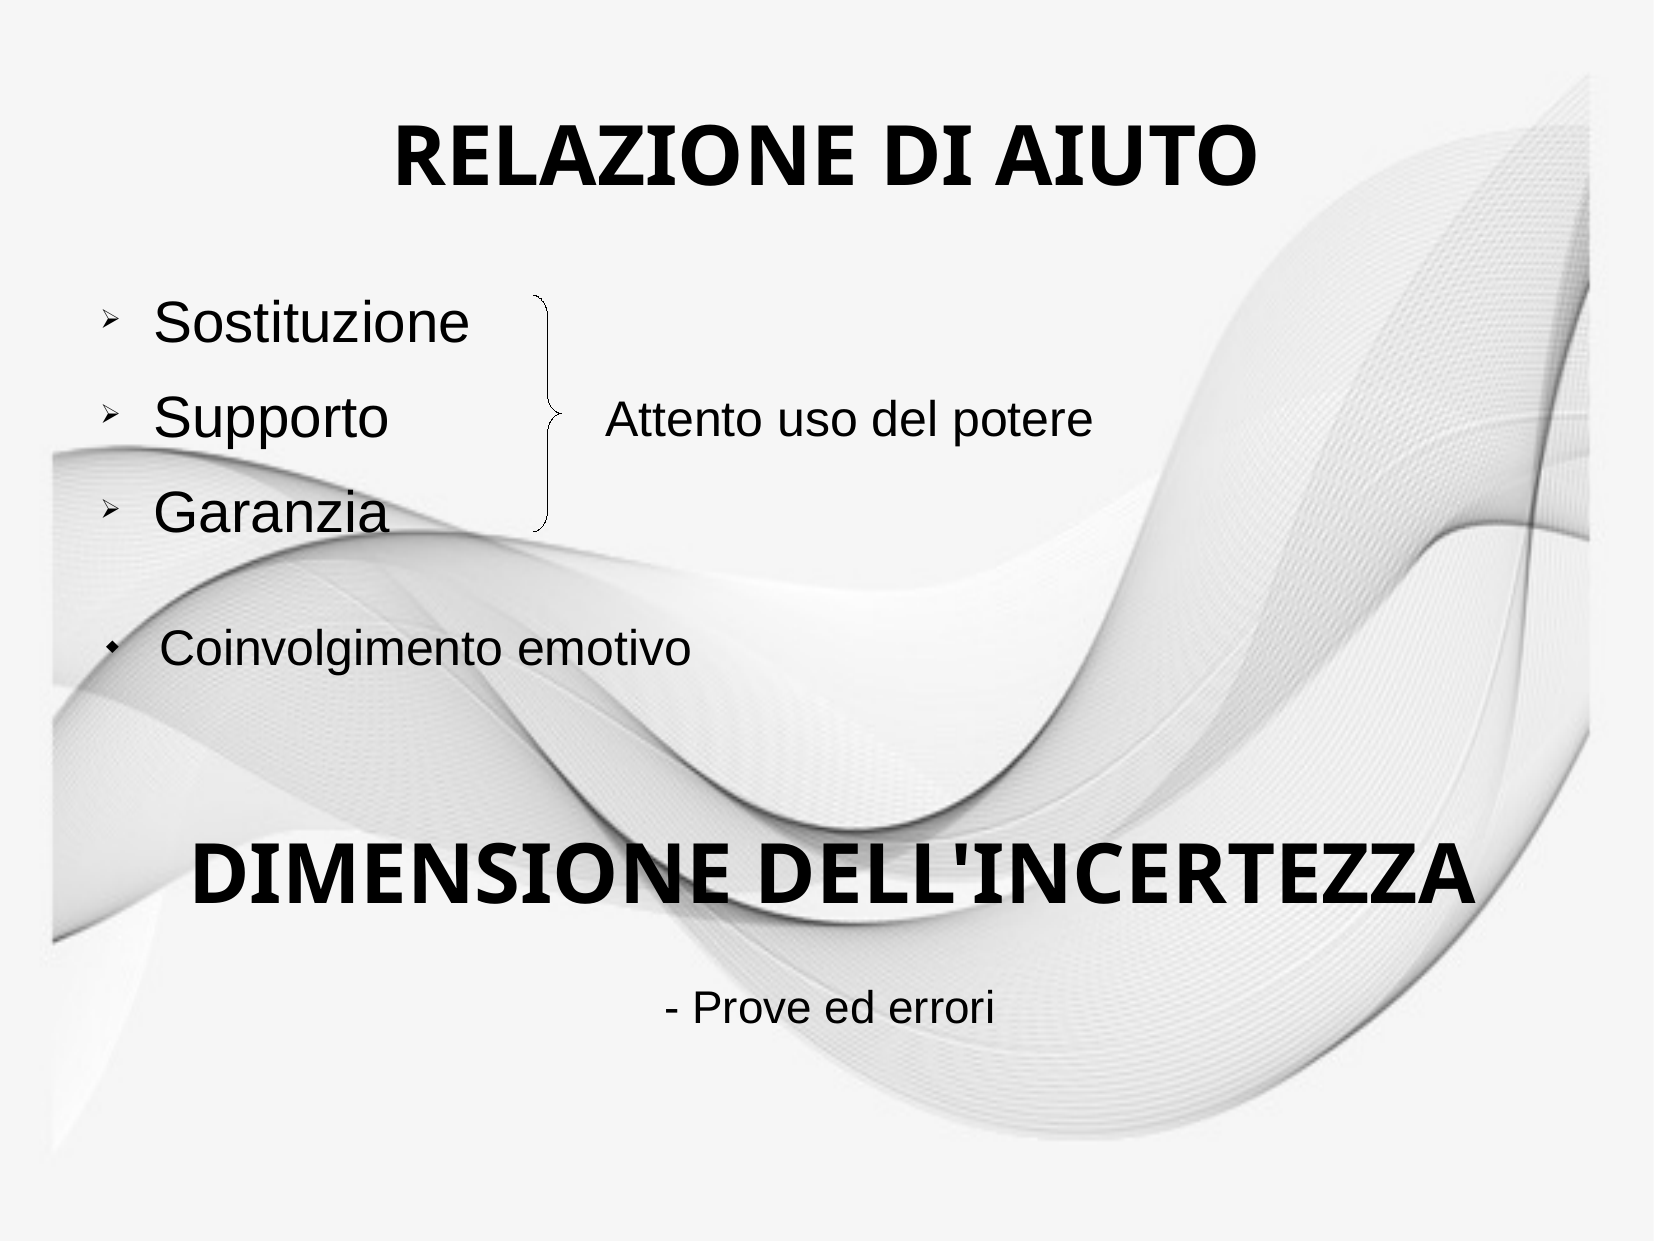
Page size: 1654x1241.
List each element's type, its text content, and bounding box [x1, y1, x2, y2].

text_box Attento uso del potere [590, 383, 1388, 455]
picture [0, 0, 1654, 1241]
title RELAZIONE DI AIUTO [82, 49, 1571, 257]
list Coinvolgimento emotivo [88, 620, 886, 709]
text_box - Prove ed errori [649, 974, 1300, 1092]
list Sostituzione Supporto Garanzia [82, 290, 1571, 634]
title DIMENSIONE DELL'INCERTEZZA [88, 767, 1577, 975]
